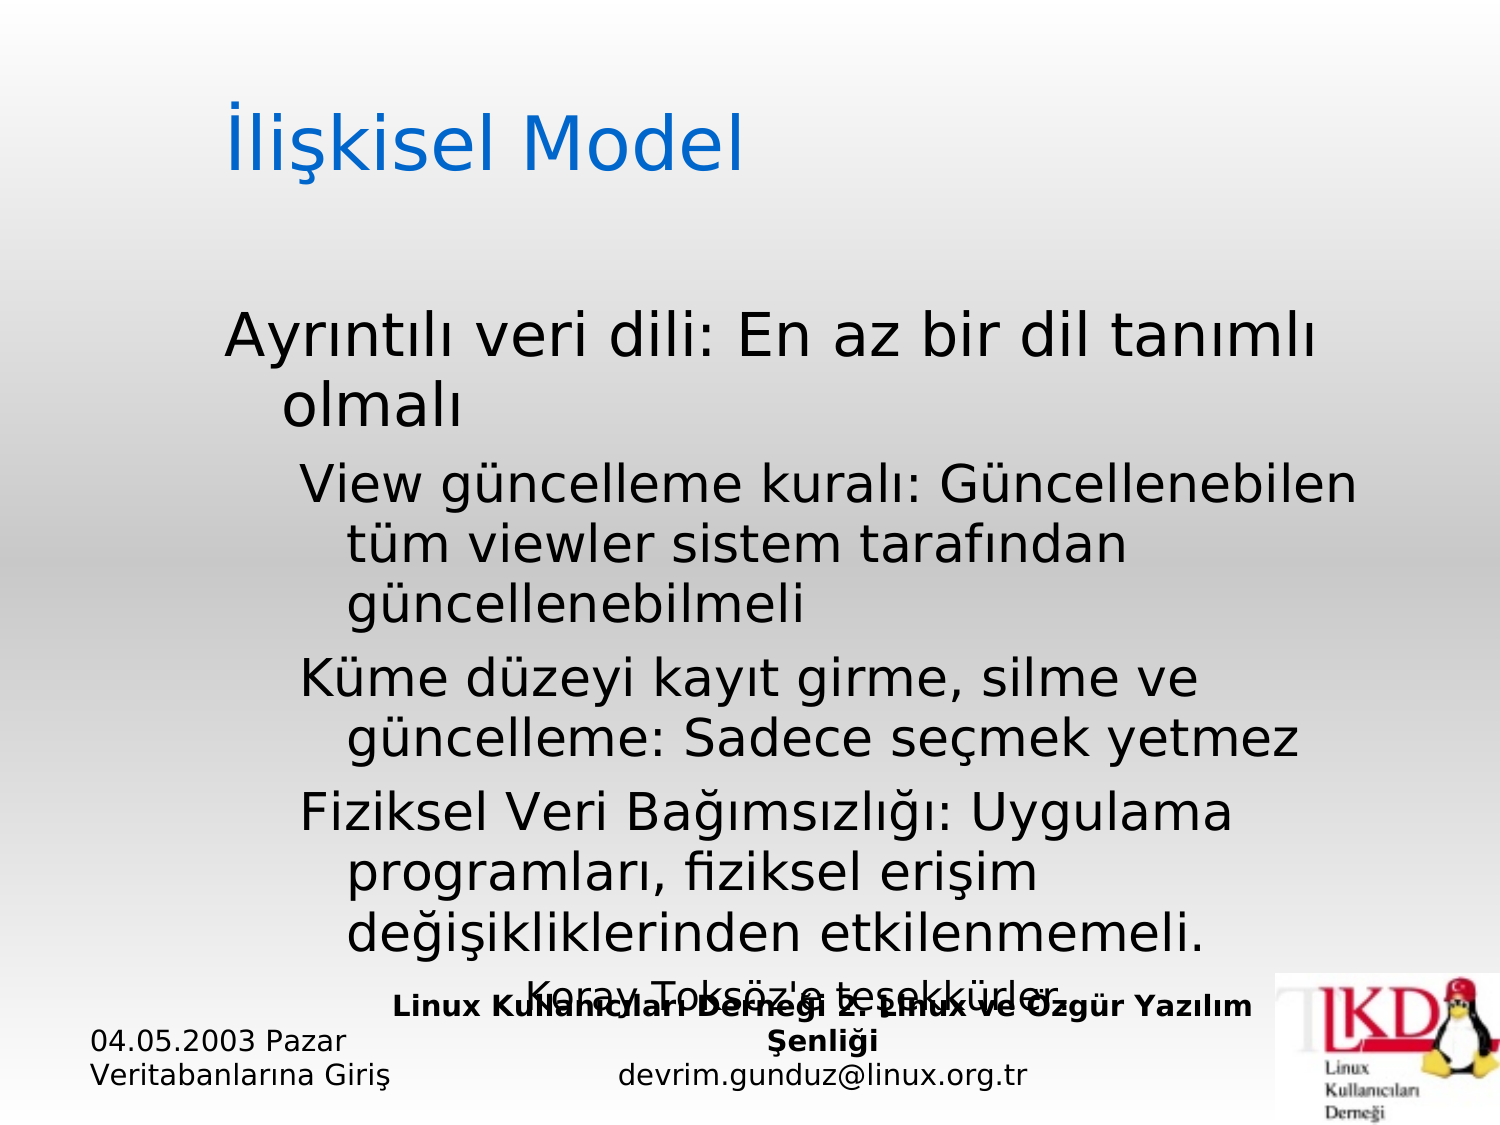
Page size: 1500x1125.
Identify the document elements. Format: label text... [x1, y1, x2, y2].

title İlişkisel Model [224, 49, 1425, 238]
list Ayrıntılı veri dili: En az bir dil tanımlı olmalı View güncelleme kuralı: Güncellenebilen tüm viewler sistem tarafından güncellenebilmeli Küme düzeyi kayıt girme, silme ve güncelleme: Sadece seçmek yetmez Fiziksel Veri Bağımsızlığı: Uygulama programları, fiziksel erişim değişikliklerinden etkilenmemeli. Koray Toksöz'e teşekkürler. [224, 299, 1425, 1020]
picture [1275, 973, 1500, 1125]
